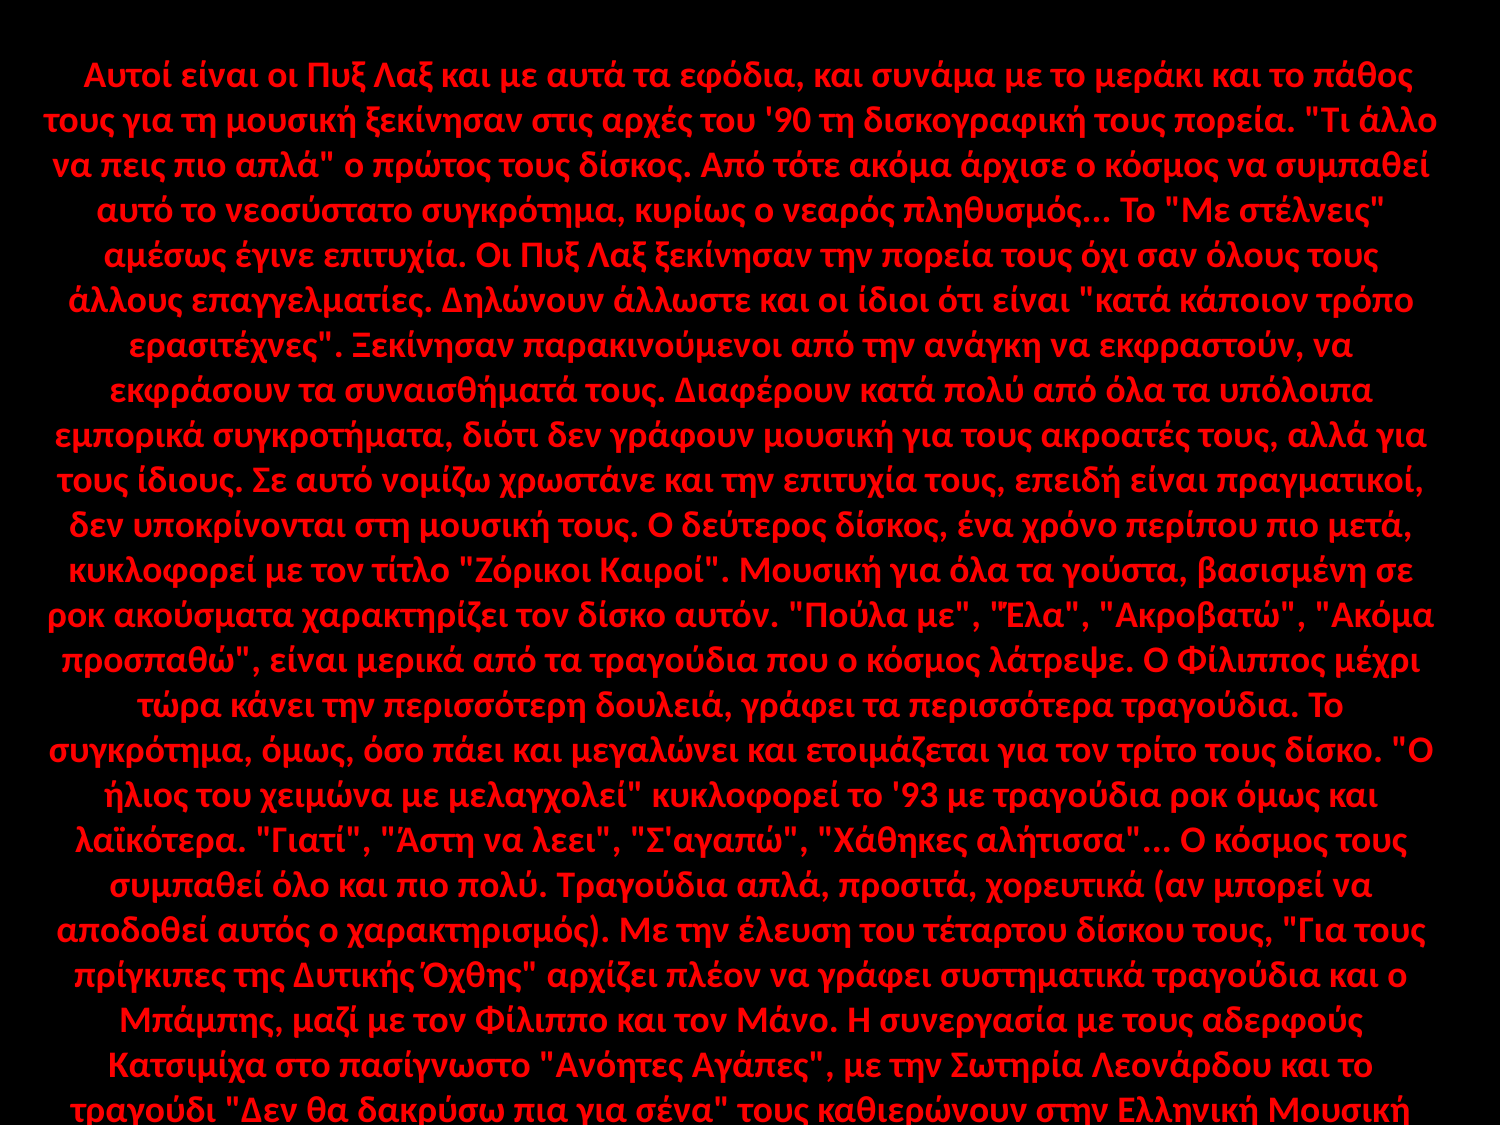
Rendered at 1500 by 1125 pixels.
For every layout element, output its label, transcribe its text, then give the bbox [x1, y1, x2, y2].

title Αυτοί είναι οι Πυξ Λαξ και με αυτά τα εφόδια, και συνάμα με το μεράκι και το πάθος τους για τη μουσική ξεκίνησαν στις αρχές του '90 τη δισκογραφική τους πορεία. "Τι άλλο να πεις πιο απλά" ο πρώτος τους δίσκος. Από τότε ακόμα άρχισε ο κόσμος να συμπαθεί αυτό το νεοσύστατο συγκρότημα, κυρίως ο νεαρός πληθυσμός... Το "Με στέλνεις" αμέσως έγινε επιτυχία. Οι Πυξ Λαξ ξεκίνησαν την πορεία τους όχι σαν όλους τους άλλους επαγγελματίες. Δηλώνουν άλλωστε και οι ίδιοι ότι είναι "κατά κάποιον τρόπο ερασιτέχνες". Ξεκίνησαν παρακινούμενοι από την ανάγκη να εκφραστούν, να εκφράσουν τα συναισθήματά τους. Διαφέρουν κατά πολύ από όλα τα υπόλοιπα εμπορικά συγκροτήματα, διότι δεν γράφουν μουσική για τους ακροατές τους, αλλά για τους ίδιους. Σε αυτό νομίζω χρωστάνε και την επιτυχία τους, επειδή είναι πραγματικοί, δεν υποκρίνονται στη μουσική τους. Ο δεύτερος δίσκος, ένα χρόνο περίπου πιο μετά, κυκλοφορεί με τον τίτλο "Ζόρικοι Καιροί". Μουσική για όλα τα γούστα, βασισμένη σε ροκ ακούσματα χαρακτηρίζει τον δίσκο αυτόν. "Πούλα με", "Έλα", "Ακροβατώ", "Ακόμα προσπαθώ", είναι μερικά από τα τραγούδια που ο κόσμος λάτρεψε. Ο Φίλιππος μέχρι τώρα κάνει την περισσότερη δουλειά, γράφει τα περισσότερα τραγούδια. Το συγκρότημα, όμως, όσο πάει και μεγαλώνει και ετοιμάζεται για τον τρίτο τους δίσκο. "Ο ήλιος του χειμώνα με μελαγχολεί" κυκλοφορεί το '93 με τραγούδια ροκ όμως και λαϊκότερα. "Γιατί", "Άστη να λεει", "Σ'αγαπώ", "Χάθηκες αλήτισσα"... Ο κόσμος τους συμπαθεί όλο και πιο πολύ. Τραγούδια απλά, προσιτά, χορευτικά (αν μπορεί να αποδοθεί αυτός ο χαρακτηρισμός). Με την έλευση του τέταρτου δίσκου τους, "Για τους πρίγκιπες της Δυτικής Όχθης" αρχίζει πλέον να γράφει συστηματικά τραγούδια και ο Μπάμπης, μαζί με τον Φίλιππο και τον Μάνο. Η συνεργασία με τους αδερφούς Κατσιμίχα στο πασίγνωστο "Ανόητες Αγάπες", με την Σωτηρία Λεονάρδου και το τραγούδι "Δεν θα δακρύσω πια για σένα" τους καθιερώνουν στην Ελληνική Μουσική Σκηνή. Αρχίζουν δειλά-δειλά και οι πρώτες συναυλίες με μεγάλη έλευση κόσμου που τους αποθεώνει. Και η στιγμή ήρθε για τον επόμενο δίσκο τους, "Ο μπαμπούλας τραγουδάει μόνος τις νύχτες". Ο πλέον ώριμος δίσκος, όλα τα τραγούδια εξαιρετικά και πλέον με ένα ύφος καθαρά ροκ. Κυρίως μπαλάντες γεμίζουν αυτό το δίσκο, και το τραγούδι "Οι παλιές αγάπες πάνε στον παράδεισο" λατρεύεται από όλους. [29, 42, 1455, 1080]
